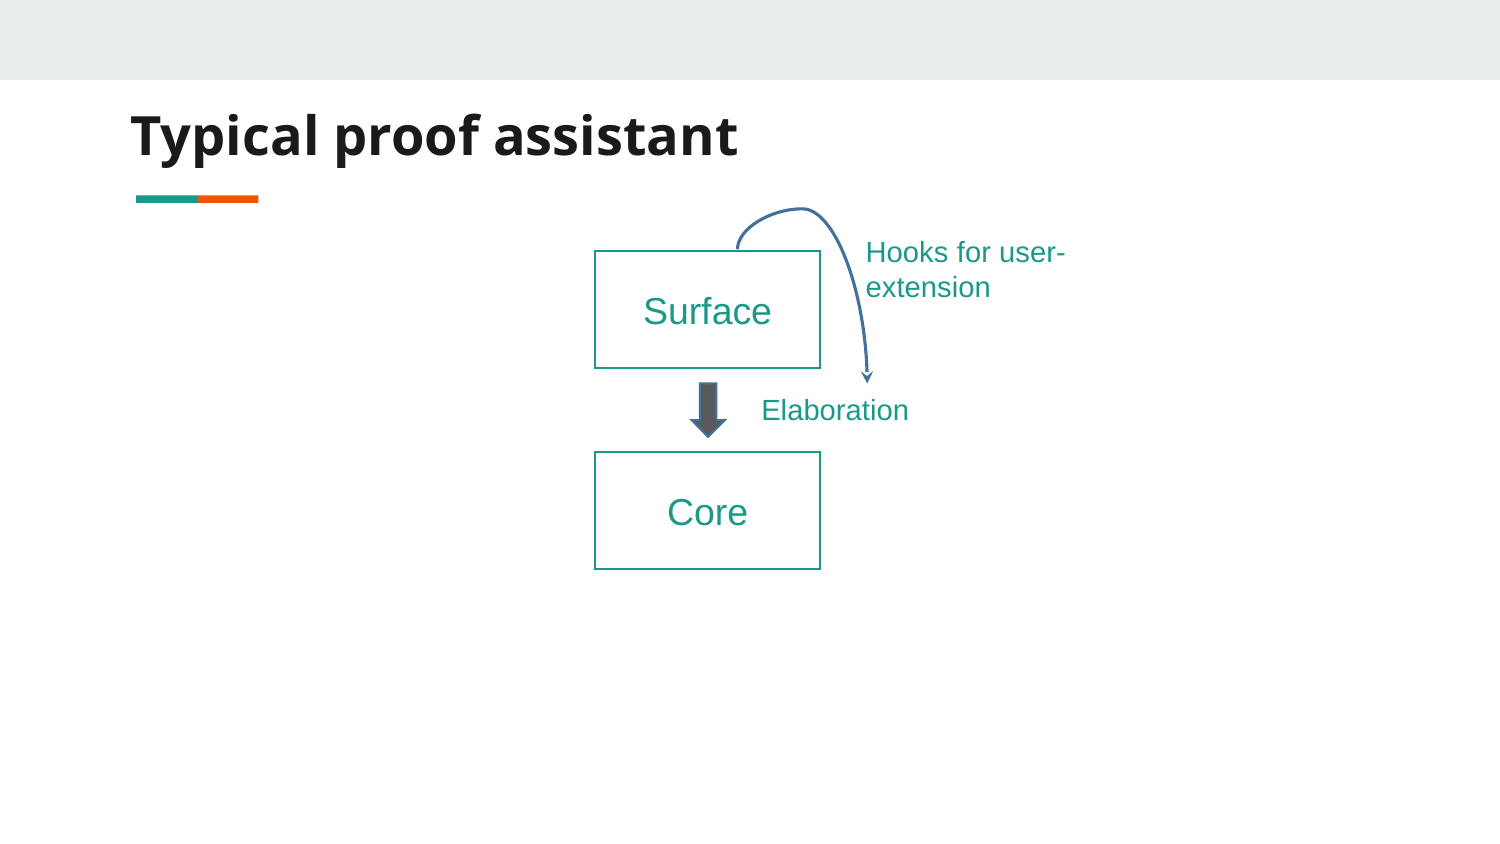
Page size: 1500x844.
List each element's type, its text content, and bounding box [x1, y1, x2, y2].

text_box [691, 383, 725, 437]
text_box Hooks for user-extension [854, 227, 1192, 275]
text_box Core [594, 451, 821, 569]
text_box Surface [594, 251, 821, 369]
text_box Elaboration [749, 385, 925, 433]
title Typical proof assistant [119, 93, 1381, 182]
